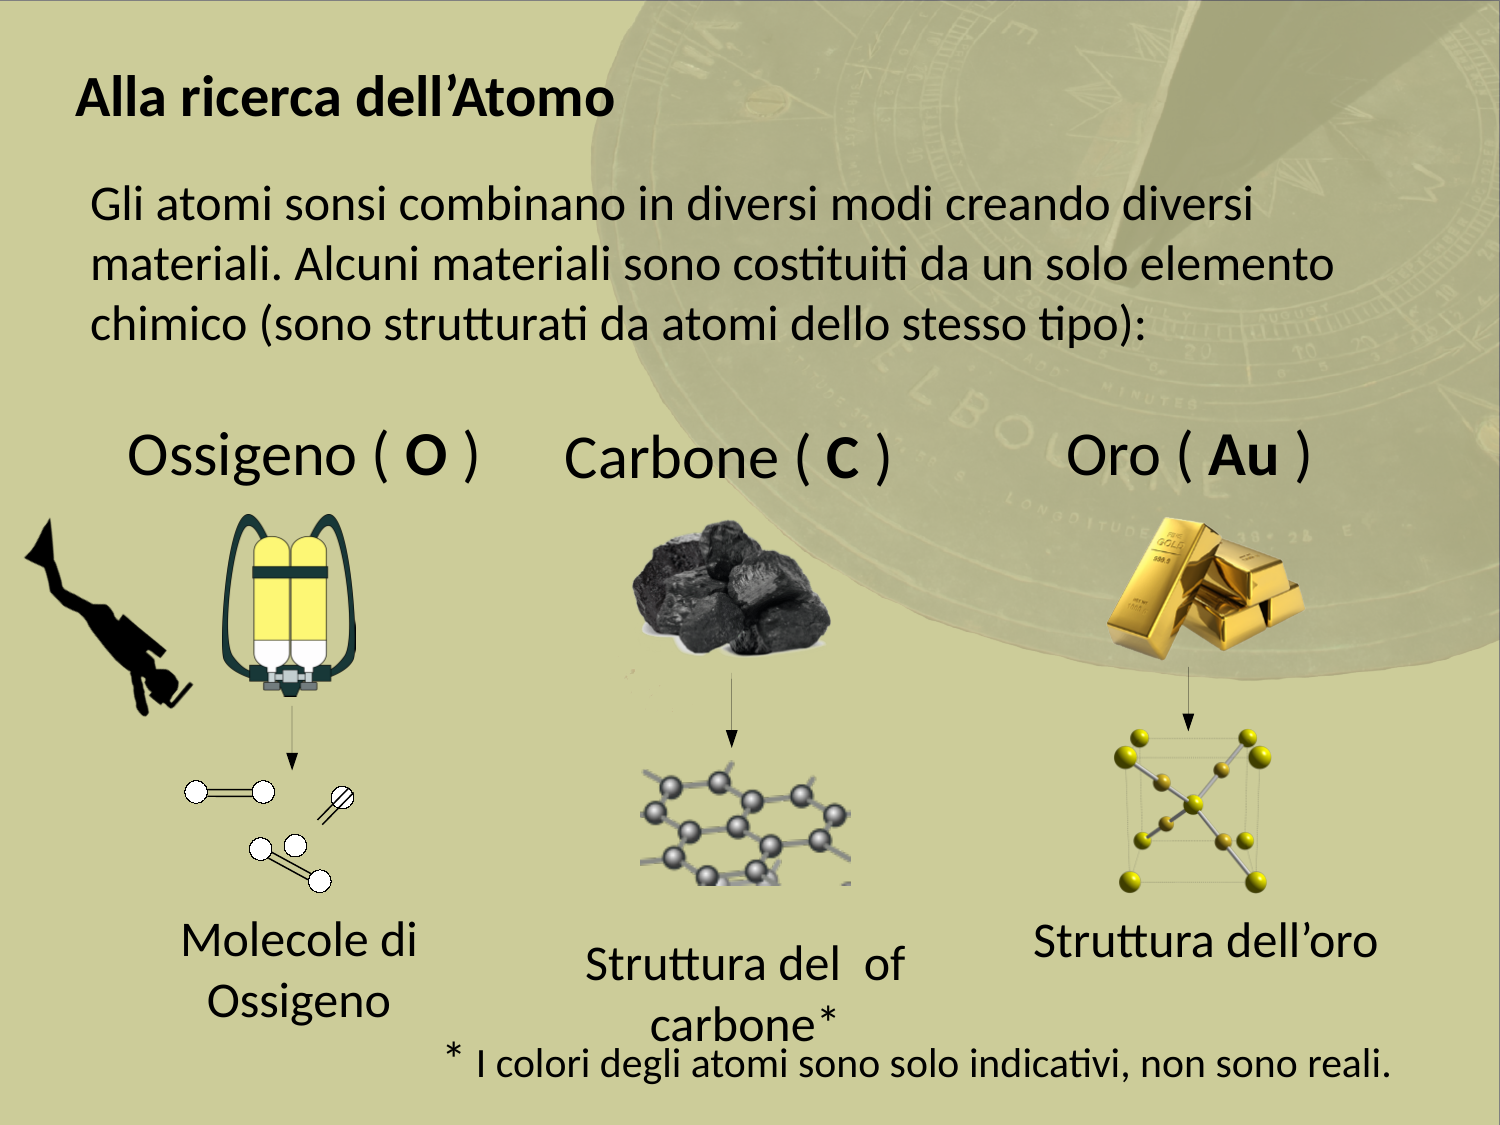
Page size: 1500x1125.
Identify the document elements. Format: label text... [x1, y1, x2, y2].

text_box [340, 795, 354, 809]
text_box Molecole di Ossigeno [140, 885, 458, 1048]
text_box * I colori degli atomi sono solo indicativi, non sono reali. [435, 1021, 1399, 1093]
picture [1108, 723, 1278, 900]
picture [640, 726, 851, 886]
picture [1092, 478, 1324, 709]
text_box [184, 780, 208, 804]
text_box [331, 786, 347, 803]
text_box Oro ( Au ) [1050, 412, 1330, 498]
text_box [252, 780, 275, 804]
text_box [249, 837, 272, 861]
text_box Struttura dell’oro [1013, 900, 1399, 973]
picture [0, 514, 220, 731]
text_box Carbone ( C ) [548, 415, 910, 501]
text_box [284, 834, 307, 857]
title Alla ricerca dell’Atomo [75, 56, 642, 120]
text_box Struttura del of carbone* [529, 929, 962, 1004]
picture [627, 501, 833, 691]
text_box [334, 789, 352, 808]
picture [222, 514, 356, 697]
text_box [308, 869, 332, 893]
text_box Ossigeno ( O ) [111, 412, 498, 498]
text_box Gli atomi sonsi combinano in diversi modi creando diversi materiali. Alcuni materiali sono costituiti da un solo elemento chimico (sono strutturati da atomi dello stesso tipo): [75, 162, 1376, 360]
